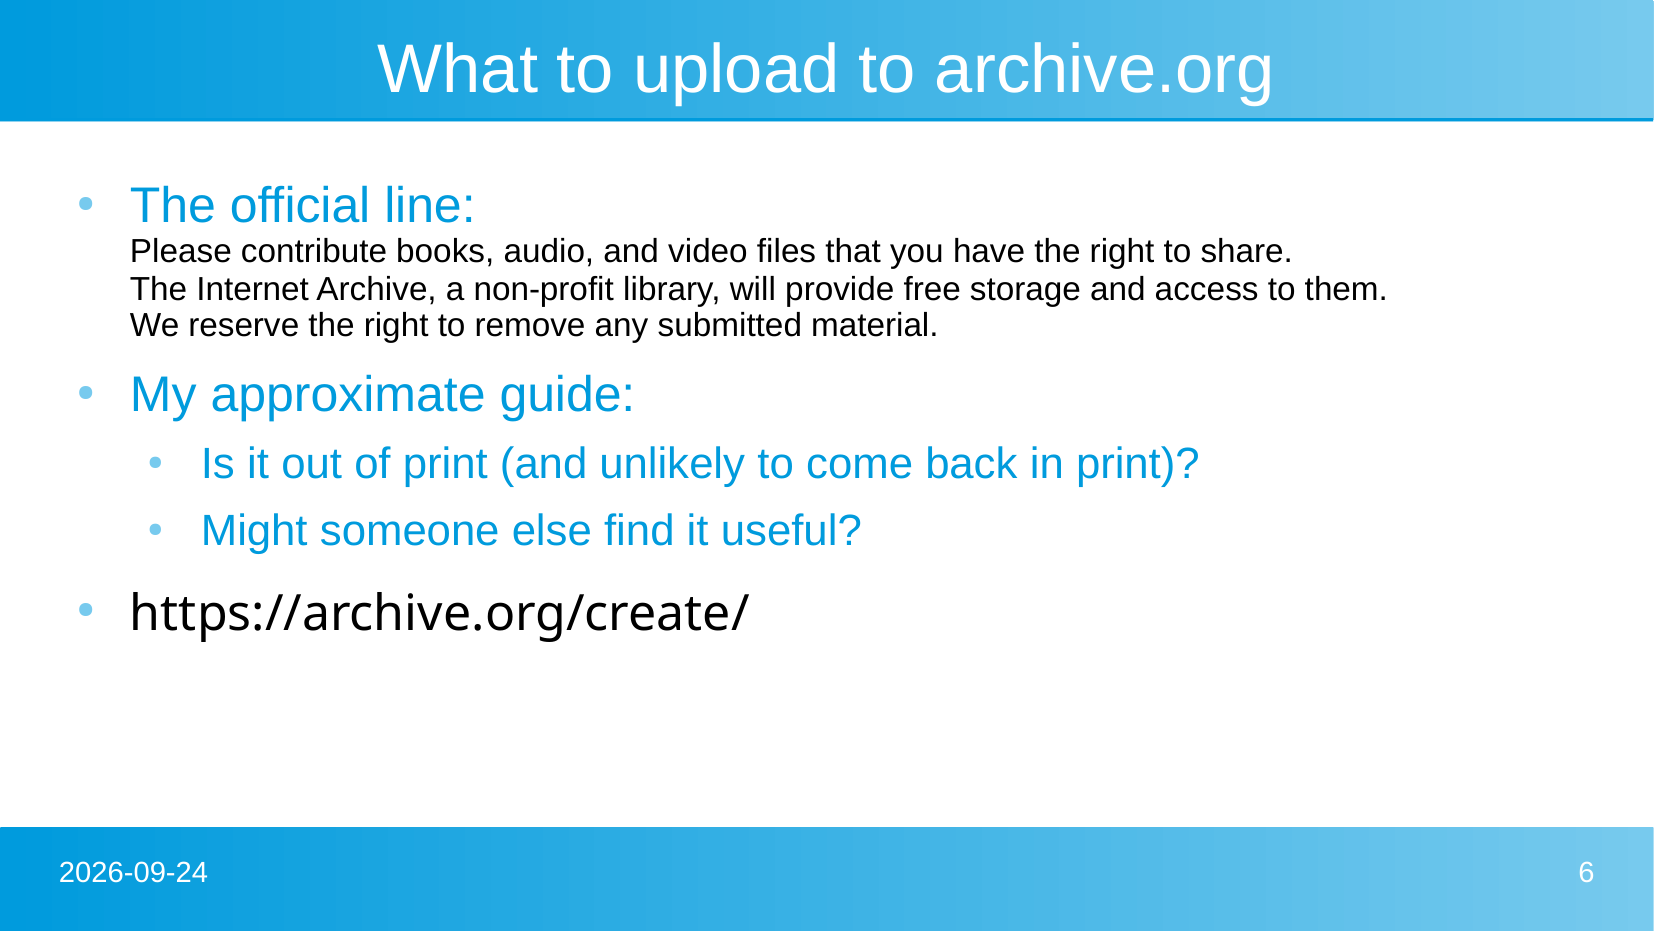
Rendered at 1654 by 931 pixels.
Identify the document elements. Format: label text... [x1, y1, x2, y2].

title What to upload to archive.org [59, 29, 1595, 108]
list The official line: Please contribute books, audio, and video files that you have the right to share. The Internet Archive, a non-profit library, will provide free storage and access to them. We reserve the right to remove any submitted material. My approximate guide: Is it out of print (and unlikely to come back in print)? Might someone else find it useful? https://archive.org/create/ [59, 177, 1595, 768]
